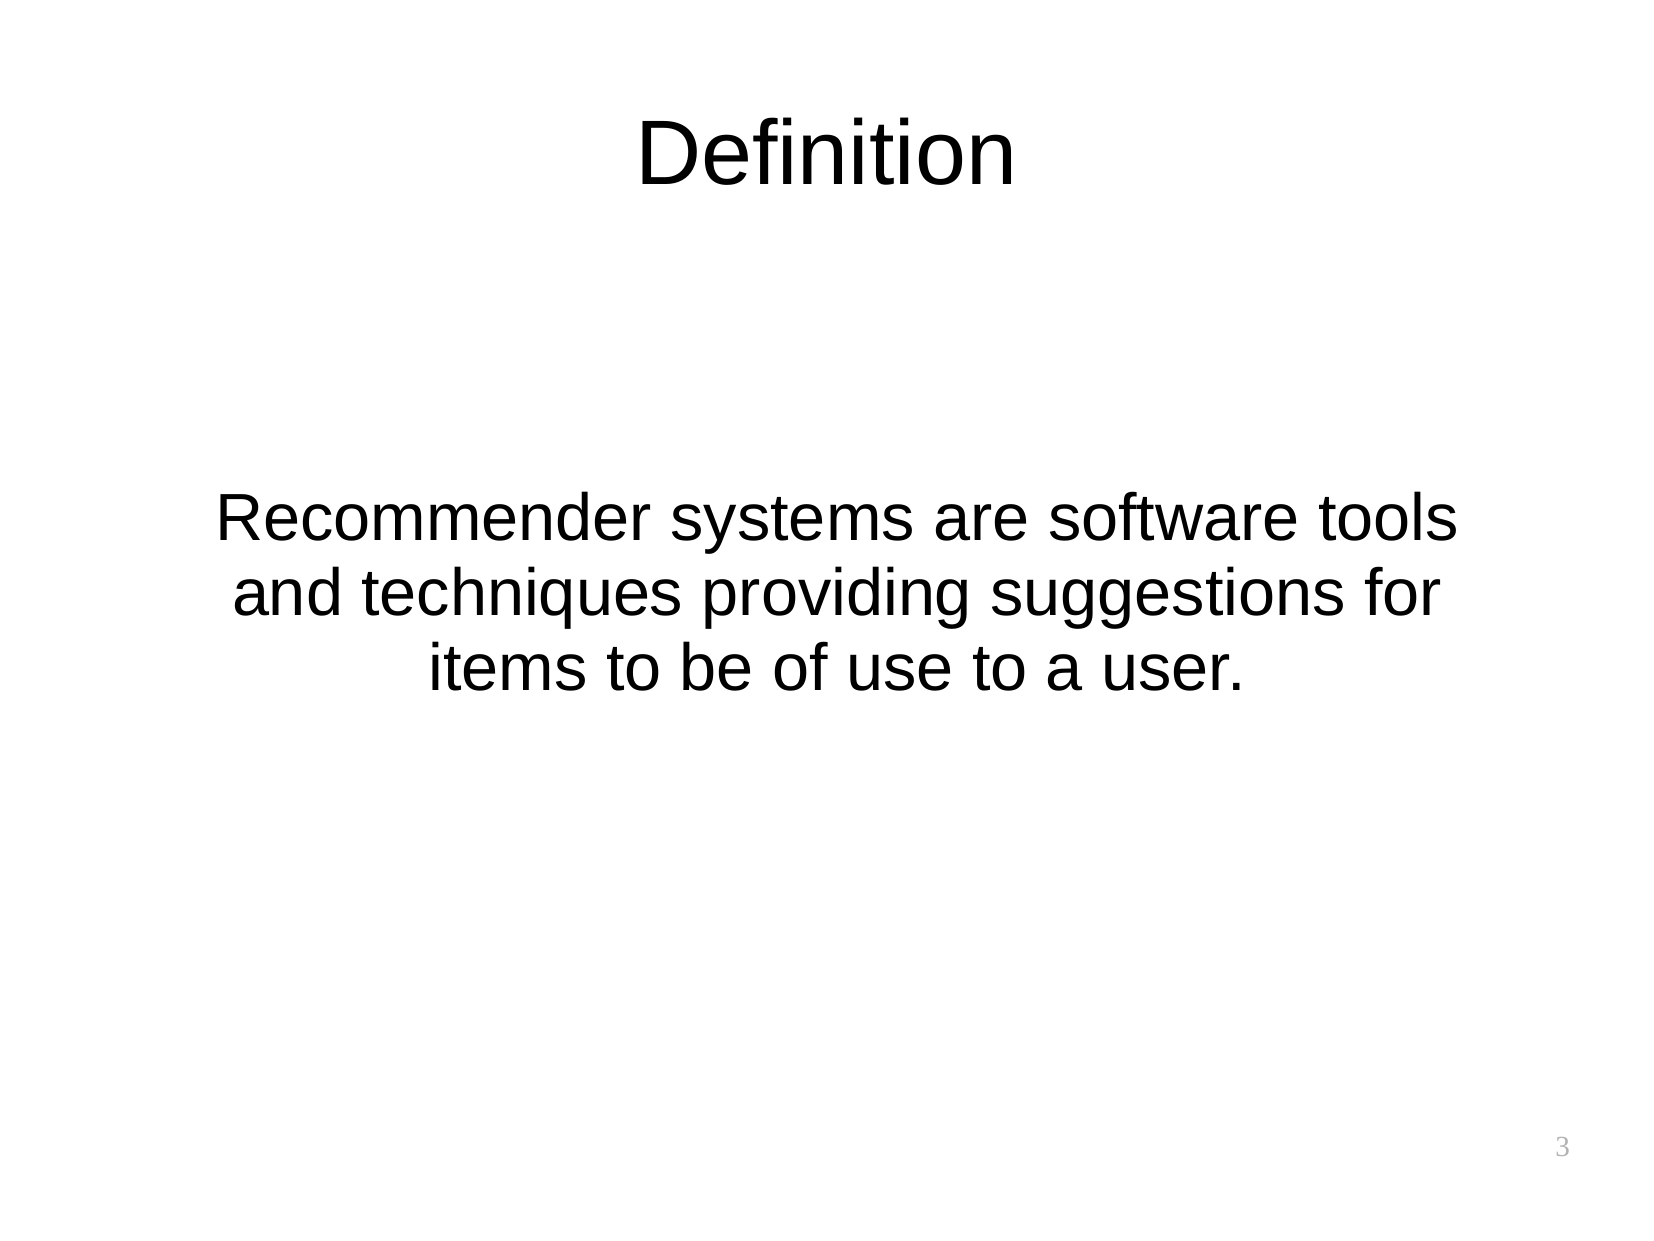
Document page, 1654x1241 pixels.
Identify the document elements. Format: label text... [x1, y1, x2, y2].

list Recommender systems are software tools and techniques providing suggestions for items to be of use to a user. [165, 480, 1511, 1040]
title Definition [82, 49, 1571, 257]
